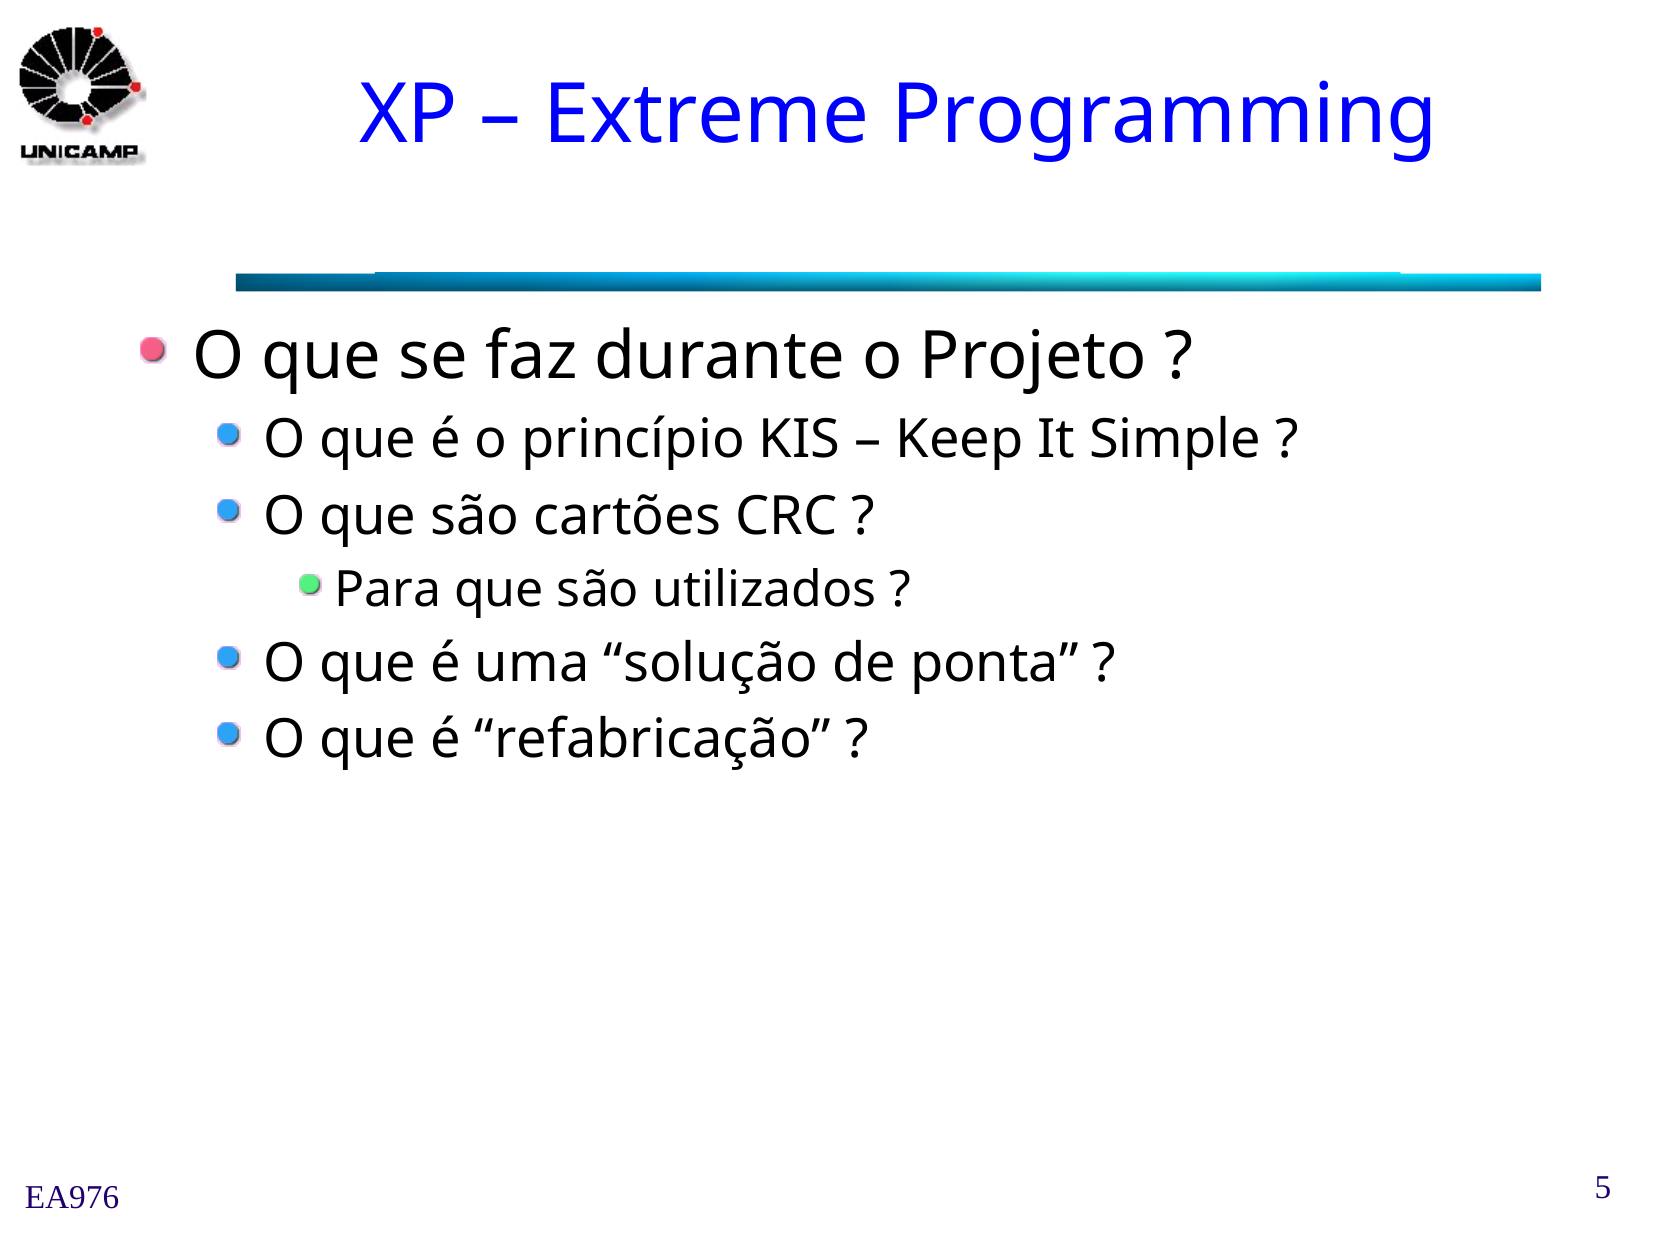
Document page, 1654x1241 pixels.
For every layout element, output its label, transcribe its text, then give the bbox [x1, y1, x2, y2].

picture [125, 272, 1654, 295]
title XP – Extreme Programming [264, 0, 1534, 186]
list O que se faz durante o Projeto ? O que é o princípio KIS – Keep It Simple ? O que são cartões CRC ? Para que são utilizados ? O que é uma “solução de ponta” ? O que é “refabricação” ? [121, 309, 1534, 1182]
